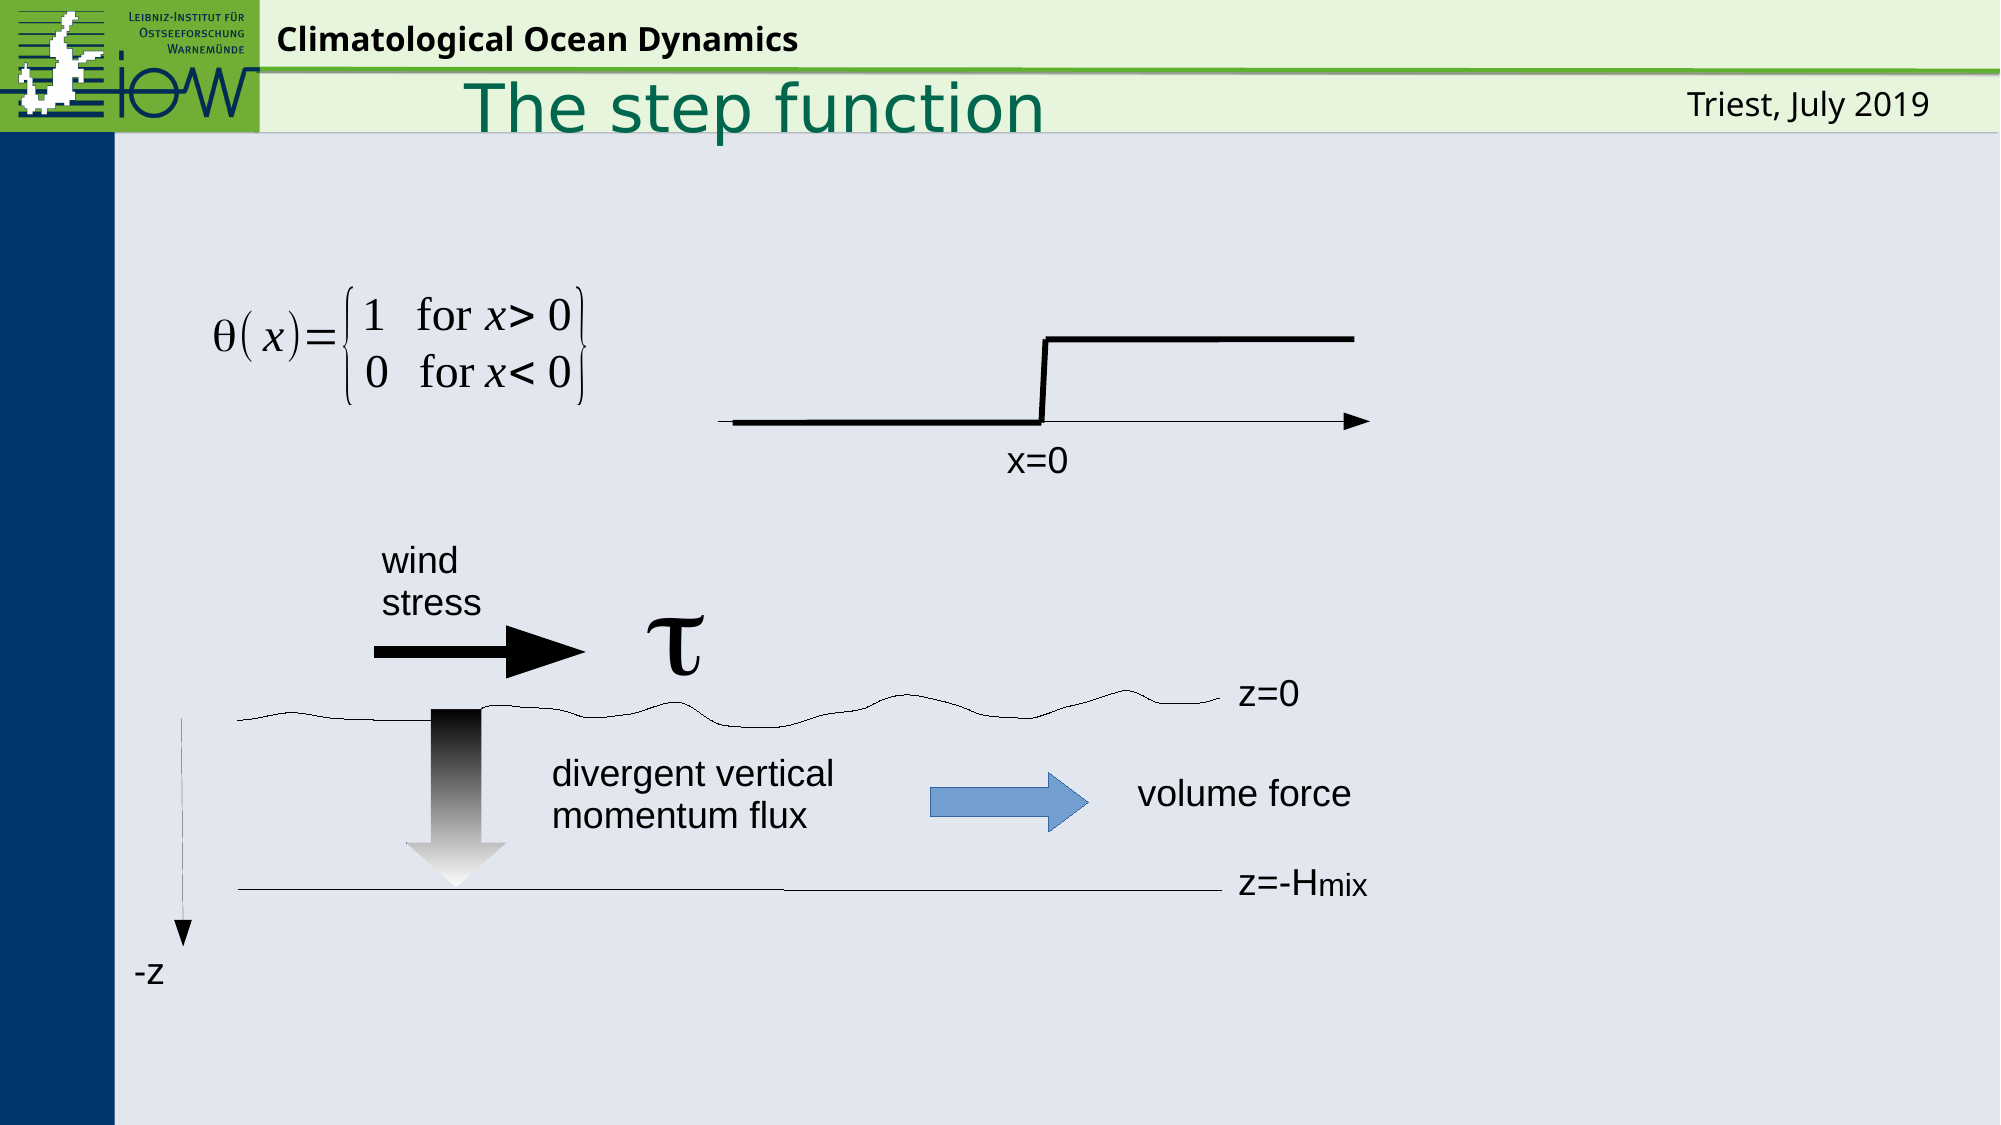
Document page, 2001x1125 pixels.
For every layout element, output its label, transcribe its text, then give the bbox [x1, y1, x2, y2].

text_box volume force [1122, 765, 1367, 826]
text_box [405, 709, 507, 888]
text_box The step function [77, 58, 1428, 164]
chart [610, 611, 741, 685]
picture [0, 10, 260, 118]
text_box [930, 772, 1089, 832]
text_box x=0 [992, 432, 1150, 538]
text_box -z [119, 943, 181, 1004]
chart [200, 283, 614, 405]
text_box divergent vertical momentum flux [537, 745, 890, 851]
text_box z=-Hmix [1223, 853, 1383, 919]
text_box wind stress [367, 531, 584, 631]
text_box z=0 [1223, 664, 1315, 725]
